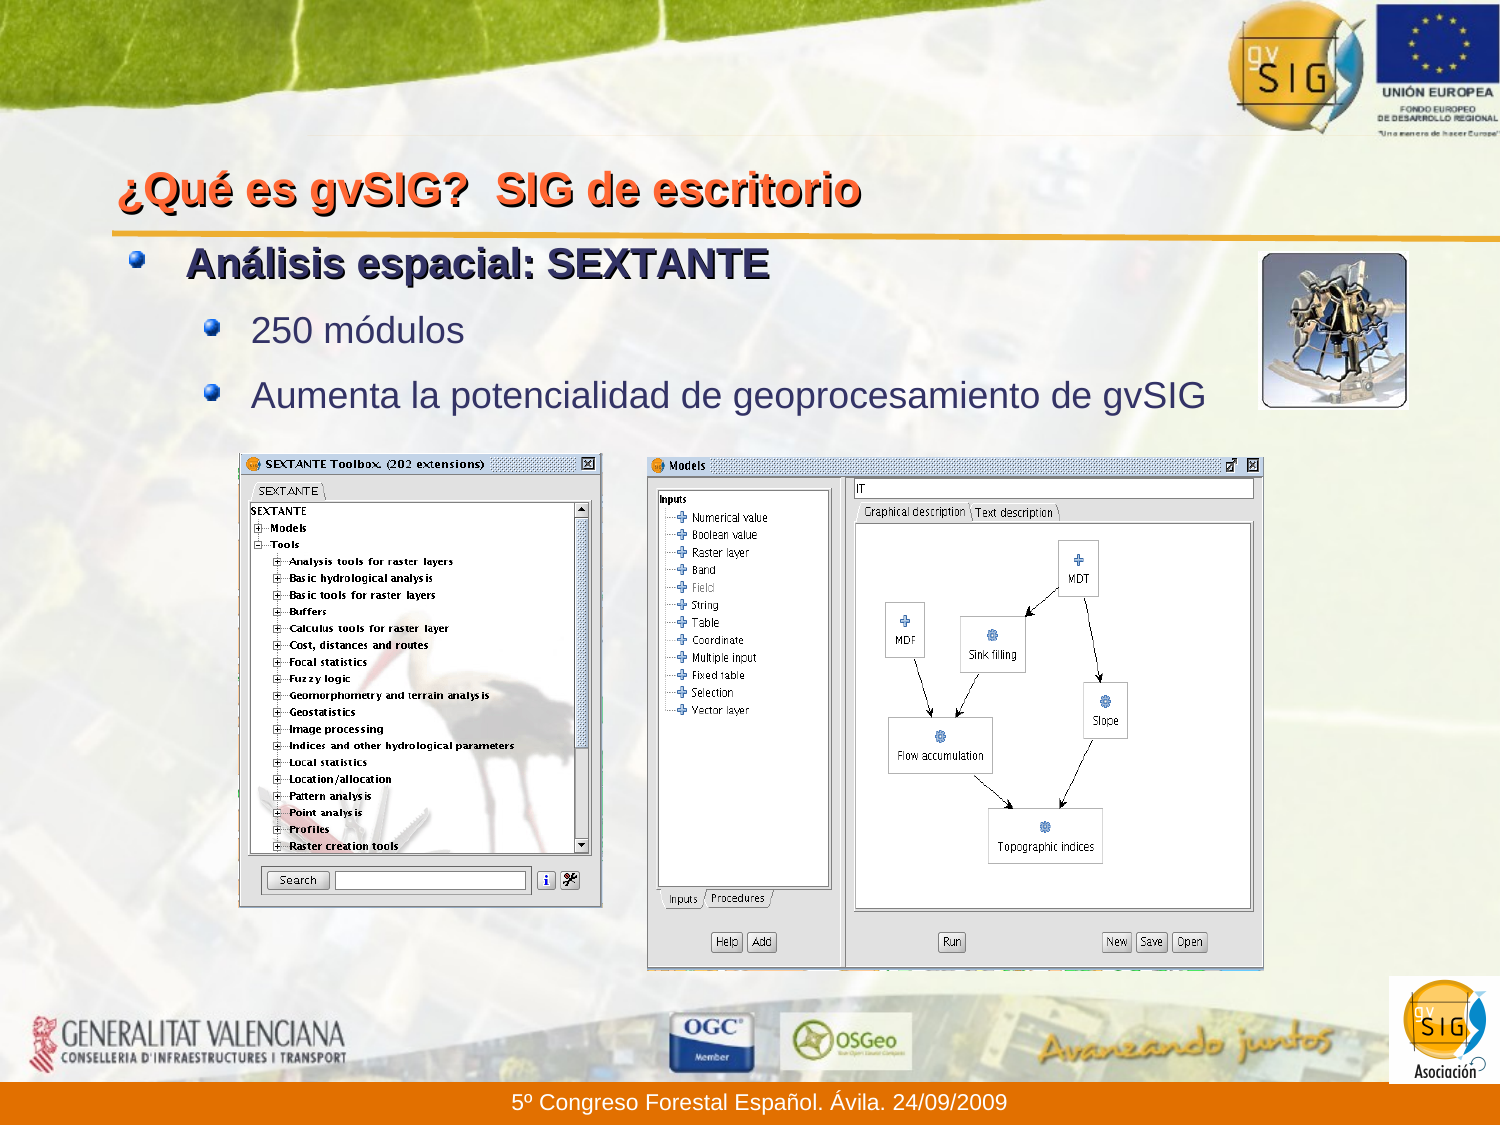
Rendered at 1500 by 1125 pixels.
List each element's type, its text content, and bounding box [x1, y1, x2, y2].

text_box Análisis espacial: SEXTANTE 250 módulos Aumenta la potencialidad de geoprocesamiento de gvSIG [129, 255, 1334, 620]
text_box ¿Qué es gvSIG? SIG de escritorio [116, 165, 979, 252]
picture [0, 0, 1500, 1084]
